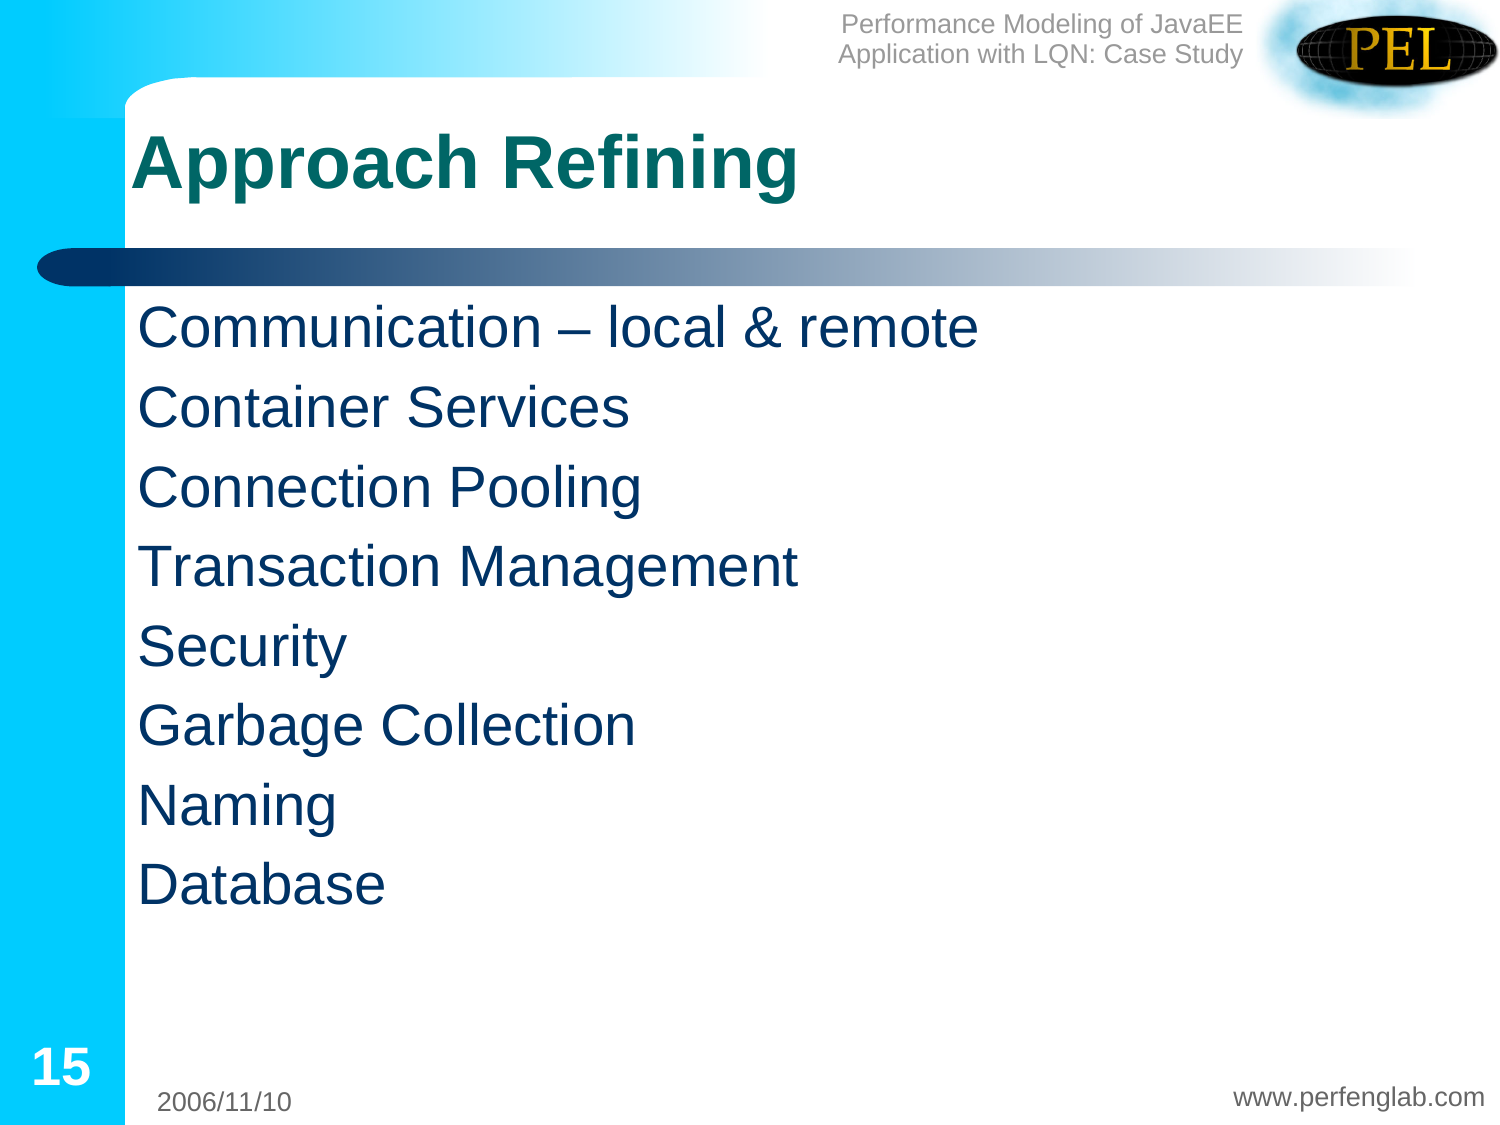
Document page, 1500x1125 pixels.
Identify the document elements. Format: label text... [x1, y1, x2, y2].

picture [1251, 0, 1500, 119]
list Communication – local & remote Container Services Connection Pooling Transaction Management Security Garbage Collection Naming Database [137, 295, 1400, 1019]
title Approach Refining [130, 91, 1408, 241]
